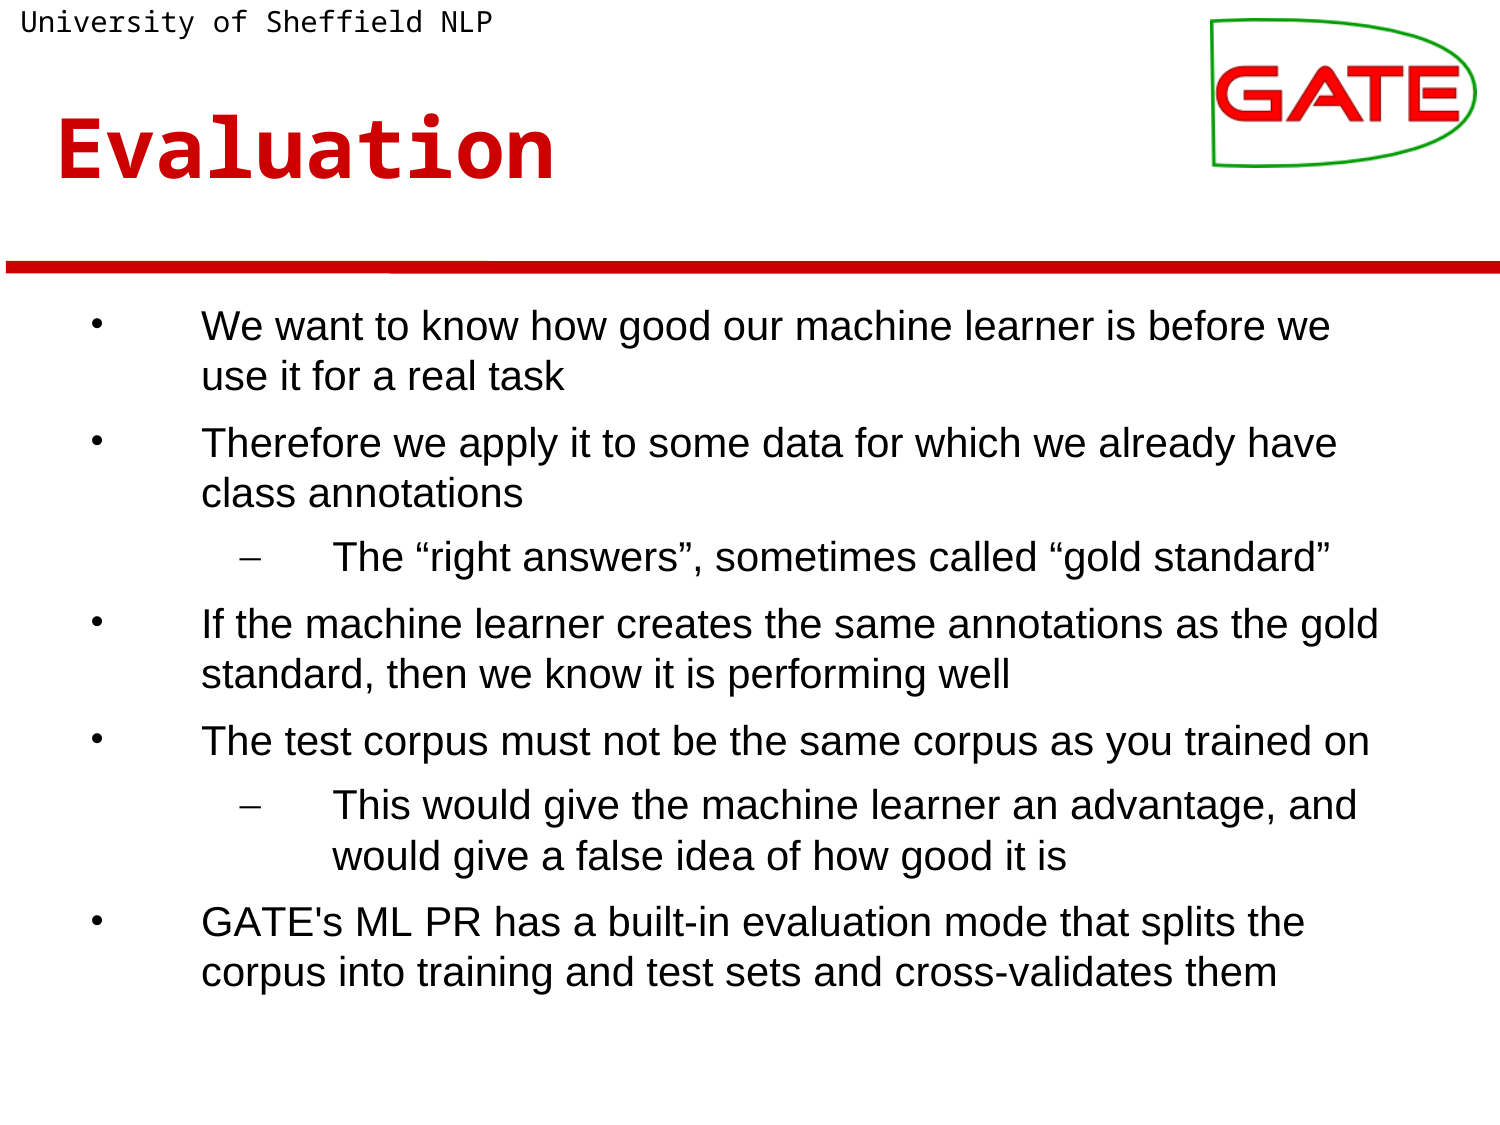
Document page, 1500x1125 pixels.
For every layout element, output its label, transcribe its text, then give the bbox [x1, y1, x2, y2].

picture [1210, 18, 1477, 168]
title Evaluation [41, 37, 1390, 253]
list We want to know how good our machine learner is before we use it for a real task Therefore we apply it to some data for which we already have class annotations The “right answers”, sometimes called “gold standard” If the machine learner creates the same annotations as the gold standard, then we know it is performing well The test corpus must not be the same corpus as you trained on This would give the machine learner an advantage, and would give a false idea of how good it is GATE's ML PR has a built-in evaluation mode that splits the corpus into training and test sets and cross-validates them [74, 290, 1424, 1032]
